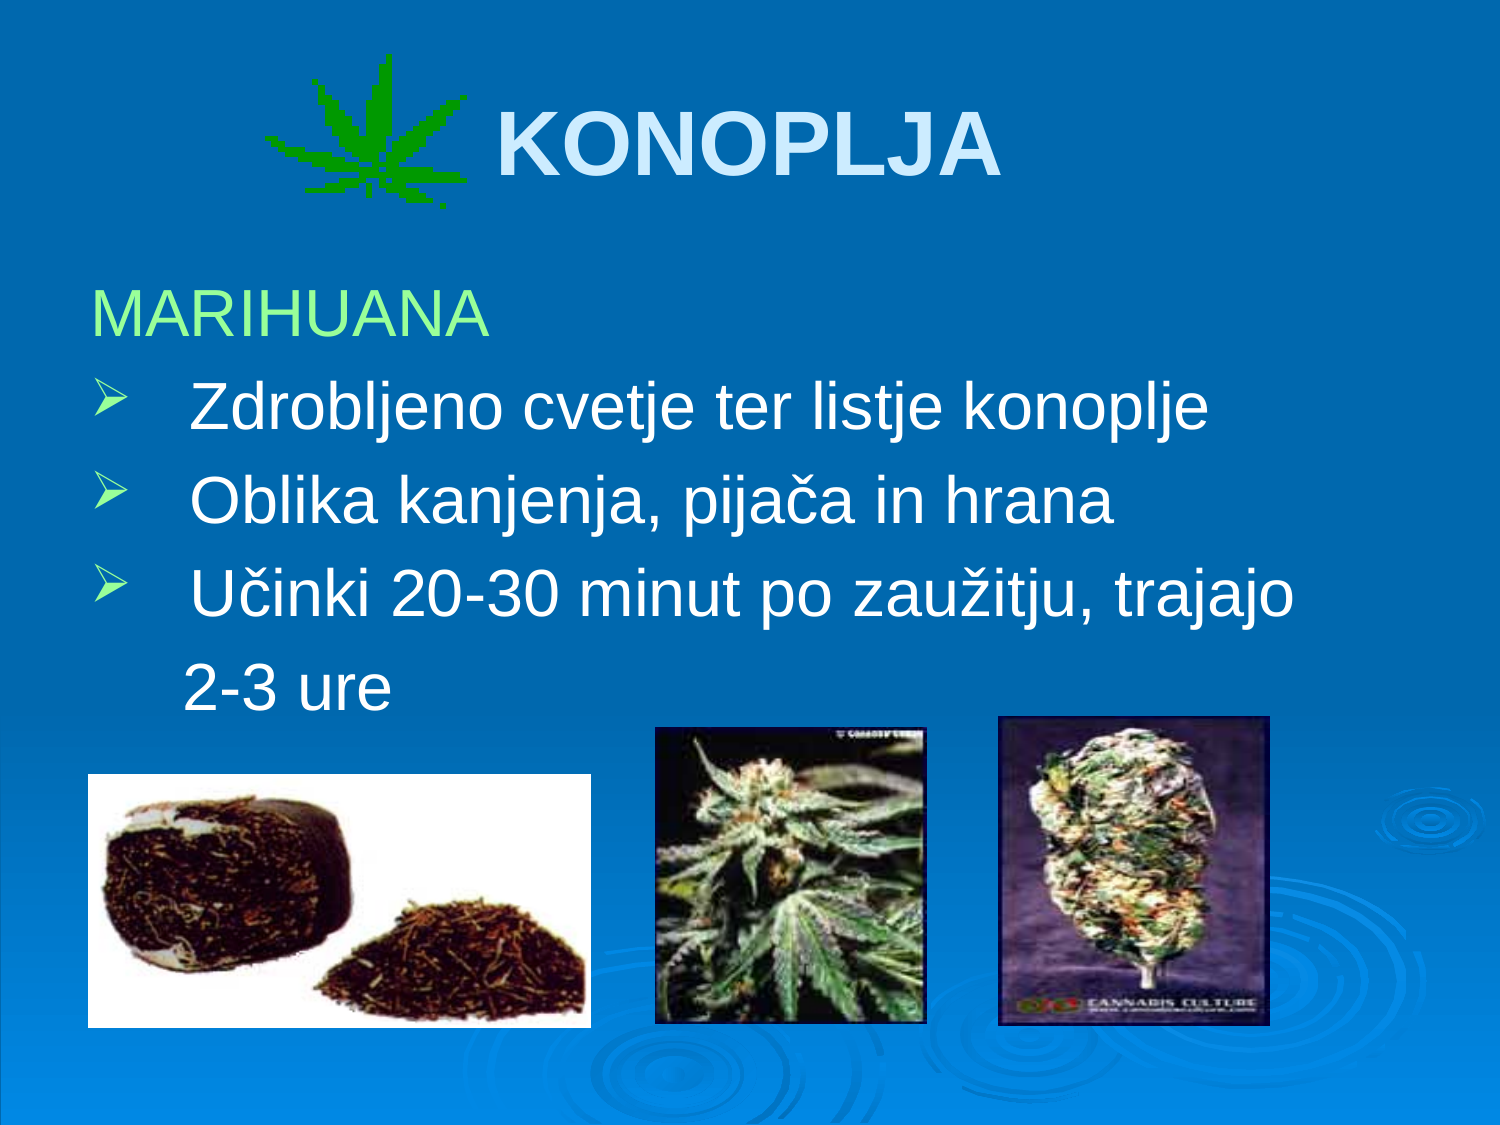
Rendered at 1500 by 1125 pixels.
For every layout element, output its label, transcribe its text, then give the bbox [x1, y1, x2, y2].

list MARIHUANA Zdrobljeno cvetje ter listje konoplje Oblika kanjenja, pijača in hrana Učinki 20-30 minut po zaužitju, trajajo 2-3 ure [75, 262, 1425, 1005]
picture [998, 716, 1270, 1027]
picture [655, 727, 927, 1024]
picture [88, 774, 591, 1029]
picture [265, 54, 467, 209]
title KONOPLJA [75, 45, 1425, 233]
